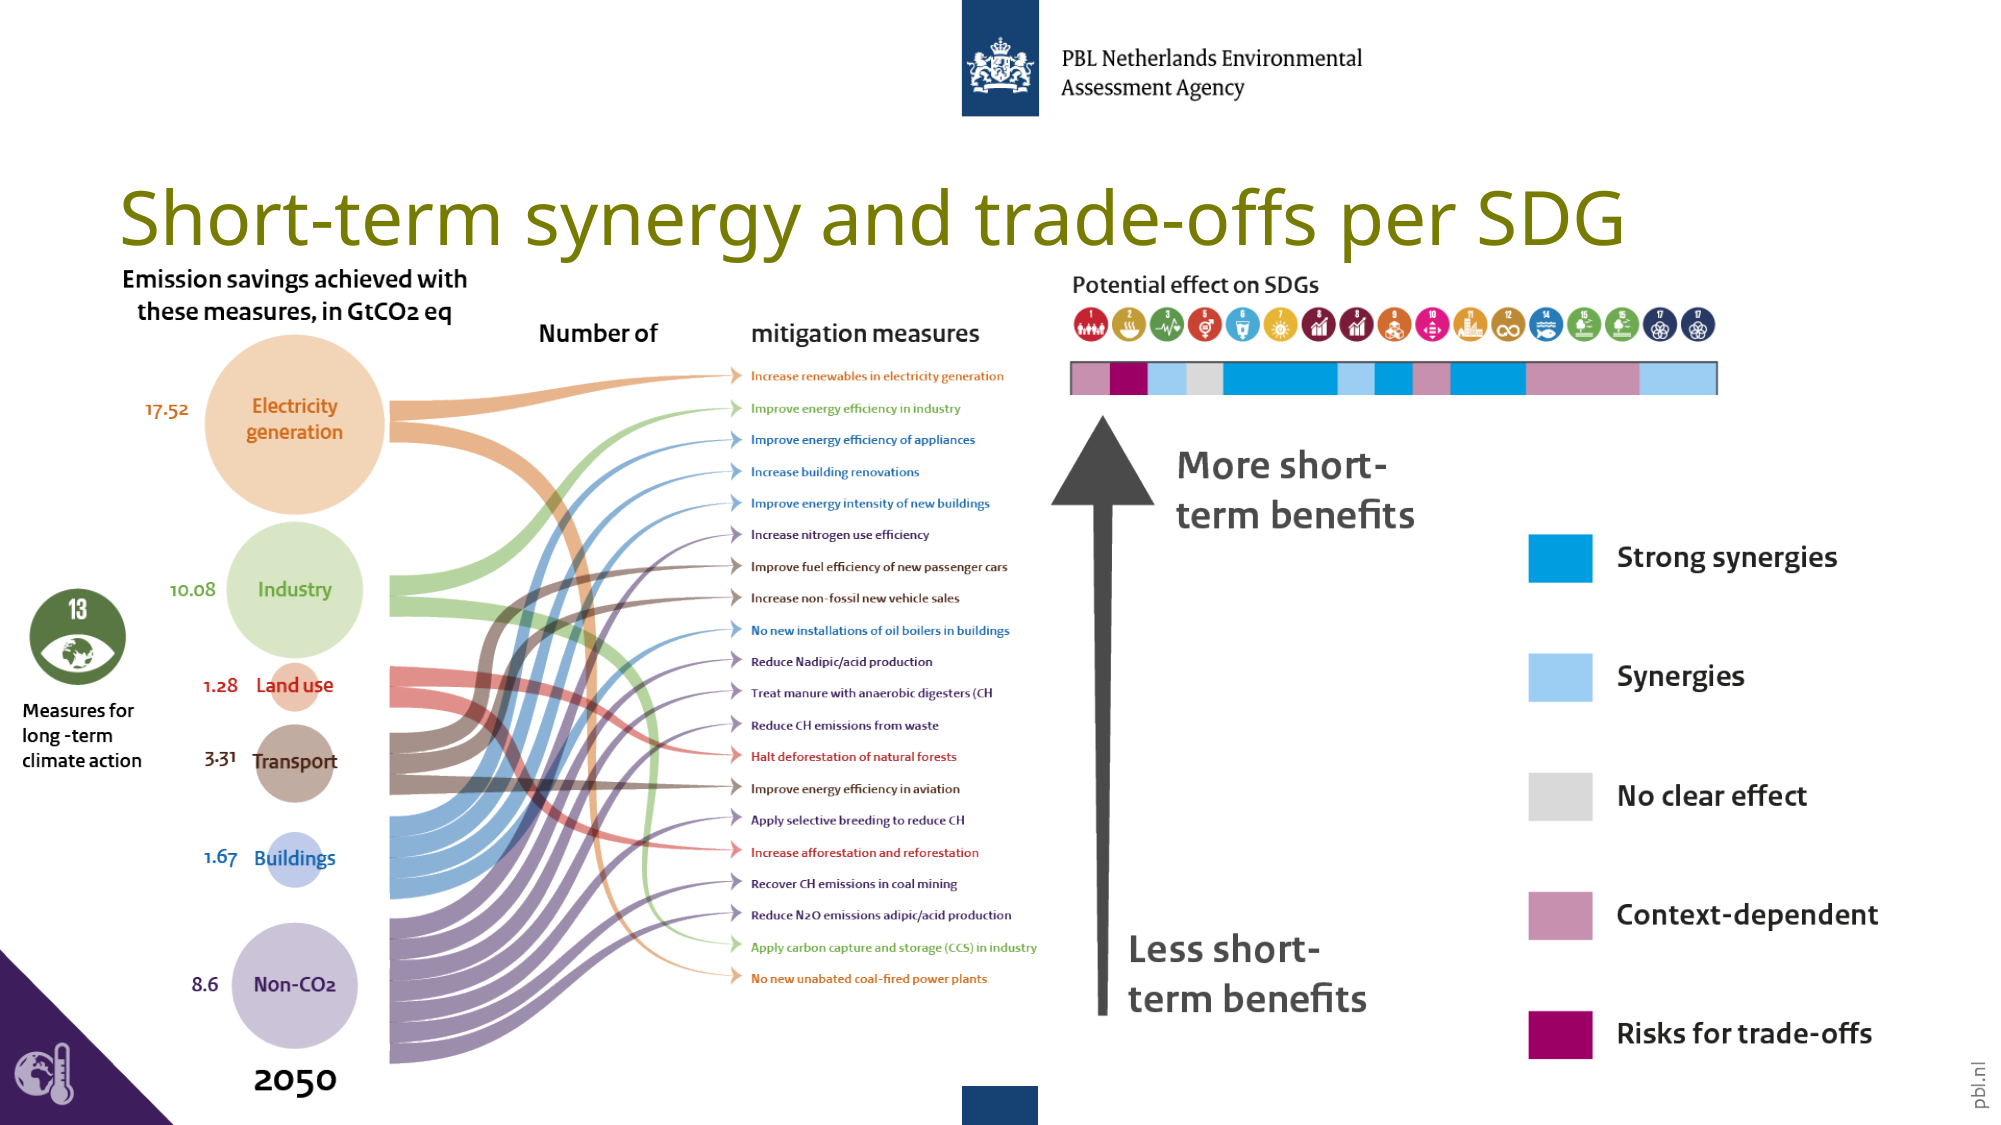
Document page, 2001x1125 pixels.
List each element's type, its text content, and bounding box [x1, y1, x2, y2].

picture [0, 0, 2000, 1125]
title Short-term synergy and trade-offs per SDG [104, 172, 1897, 329]
